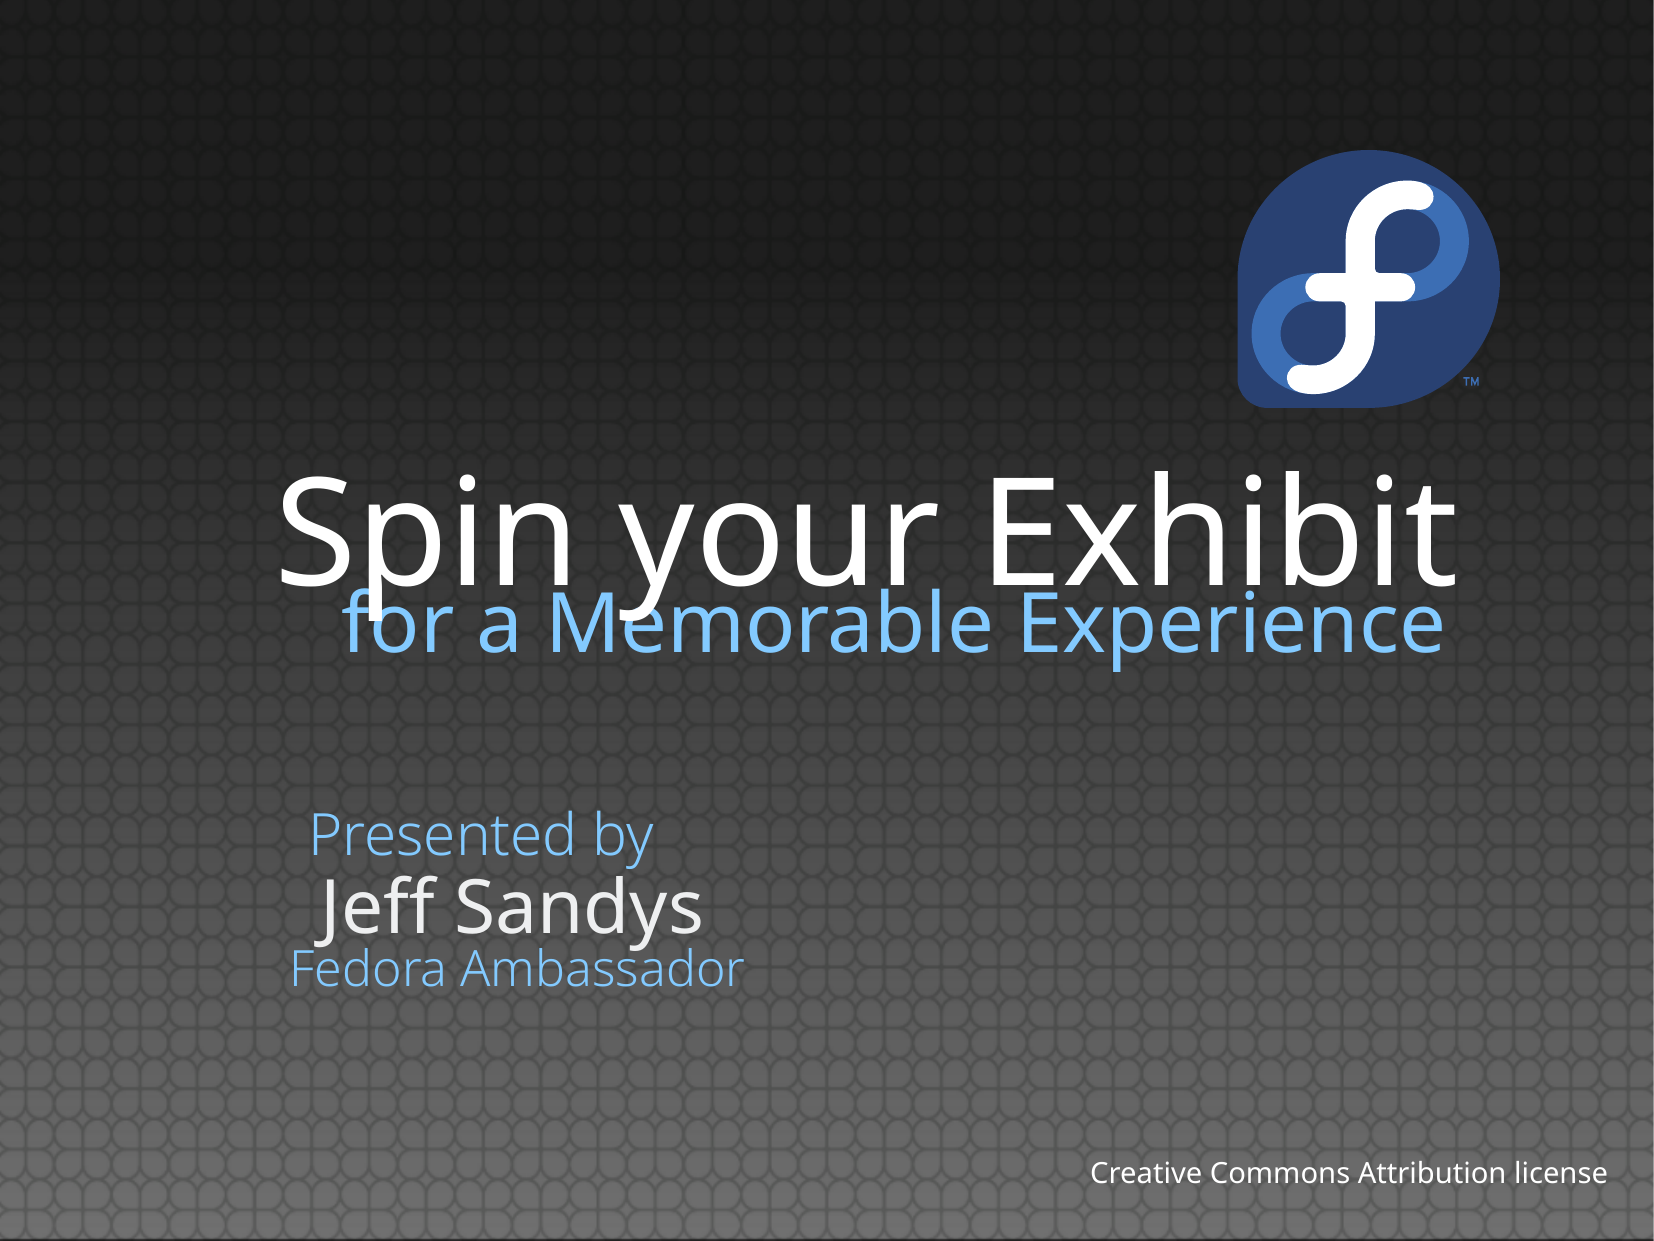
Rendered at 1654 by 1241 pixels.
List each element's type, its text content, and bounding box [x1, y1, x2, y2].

text_box Creative Commons Attribution license [64, 1144, 1624, 1229]
subtitle for a Memorable Experience [100, 601, 1447, 667]
text_box Fedora Ambassador [274, 925, 806, 997]
text_box Spin your Exhibit [37, 417, 1475, 601]
picture [0, 0, 1654, 1241]
text_box Jeff Sandys [305, 846, 1057, 946]
text_box Presented by [293, 785, 694, 866]
